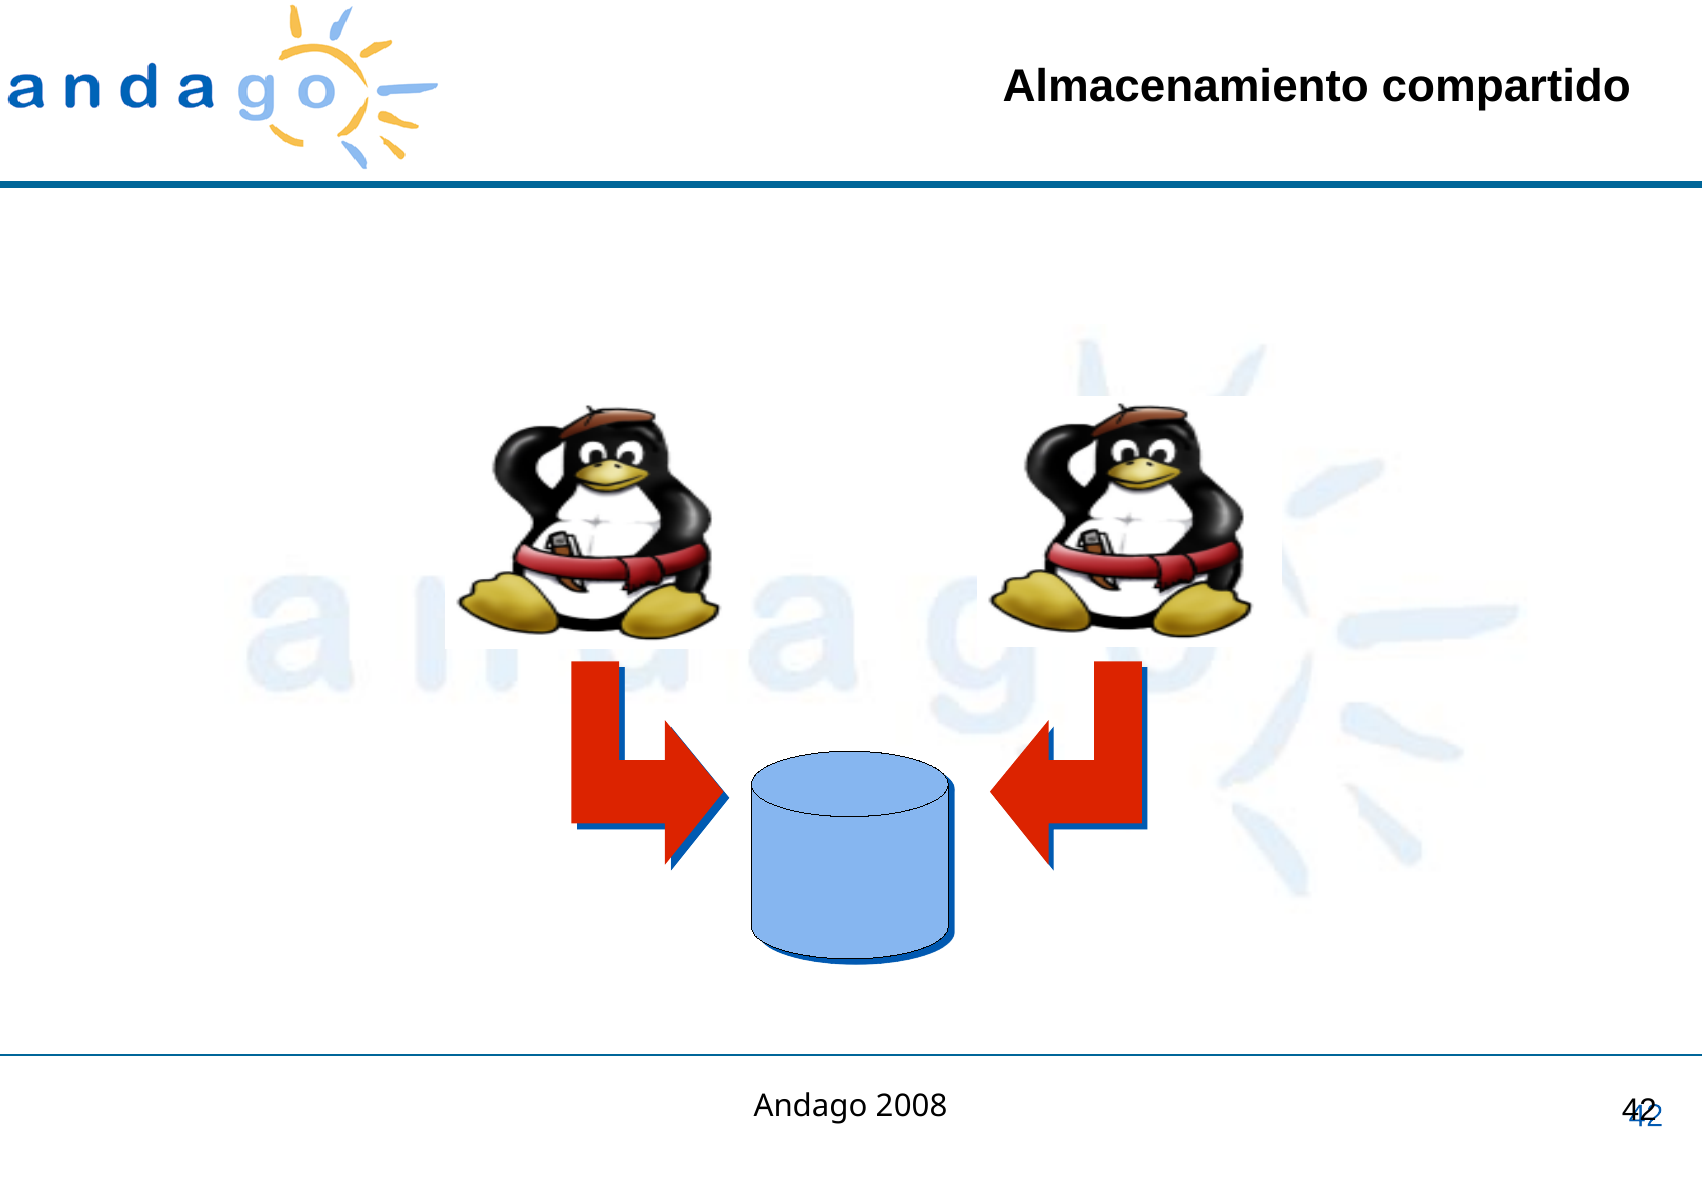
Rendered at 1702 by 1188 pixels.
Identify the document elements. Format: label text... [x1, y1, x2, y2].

text_box [571, 661, 724, 865]
picture [224, 324, 1538, 919]
title Almacenamiento compartido [255, 0, 1702, 188]
text_box [751, 751, 949, 959]
text_box [989, 661, 1142, 865]
picture [0, 0, 255, 175]
